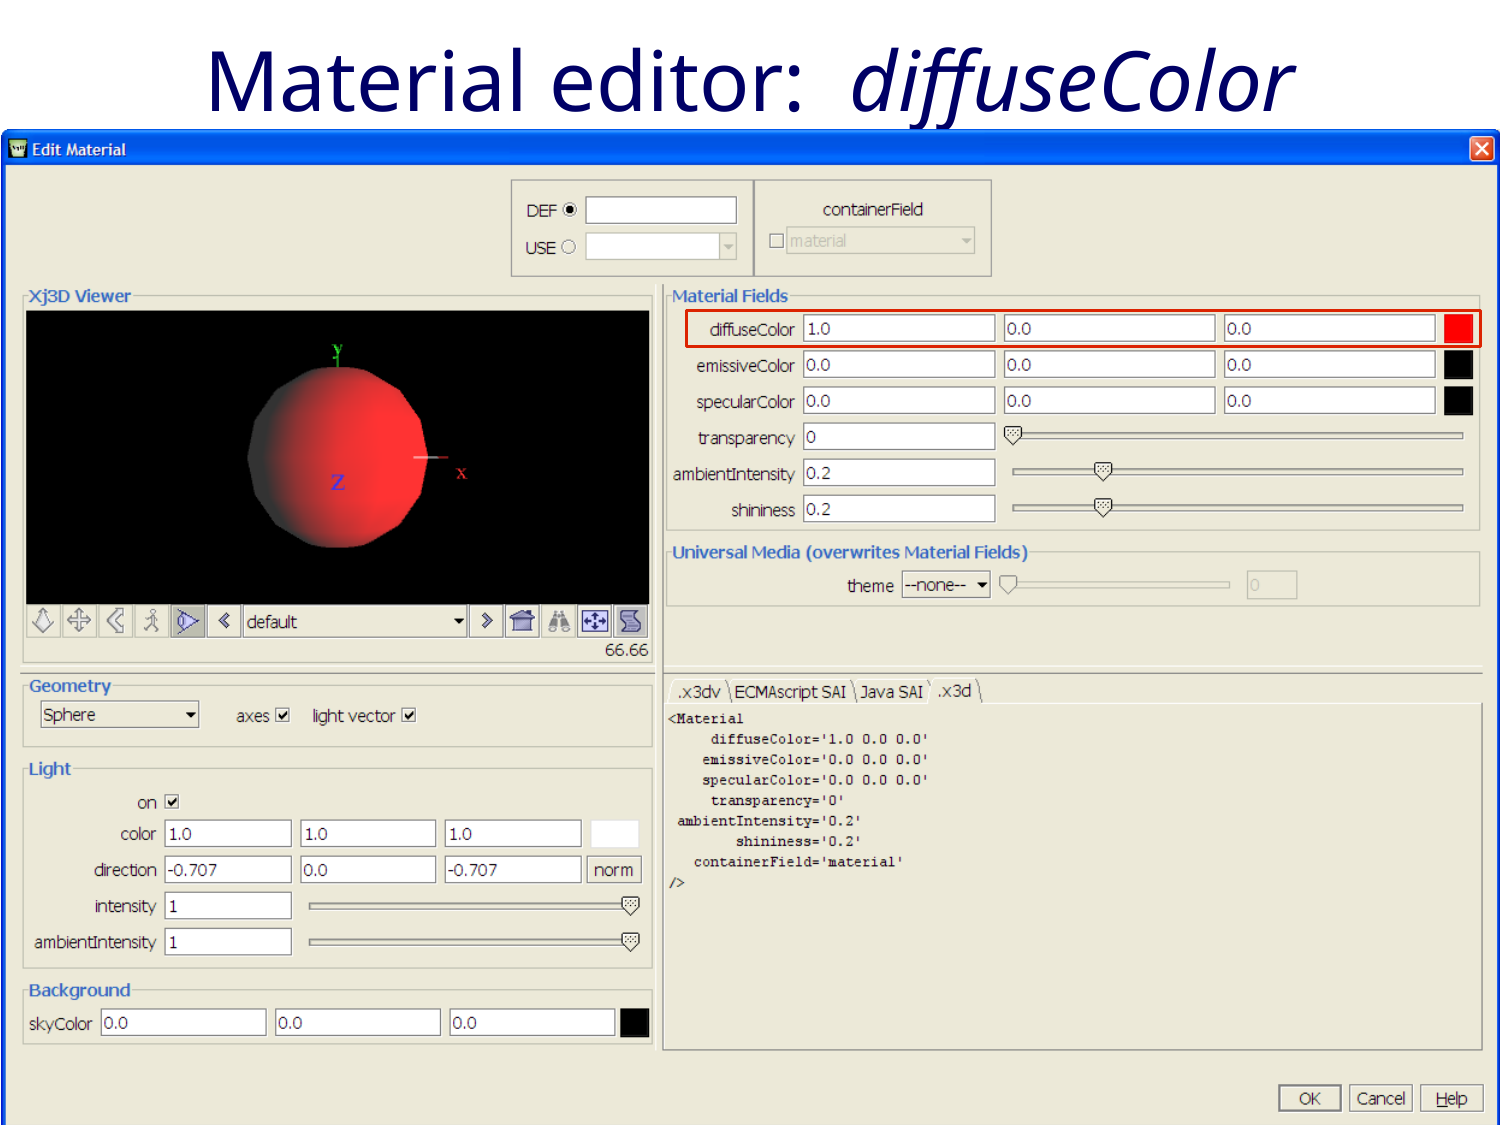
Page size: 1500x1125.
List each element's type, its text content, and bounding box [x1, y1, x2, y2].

picture [1, 129, 1500, 1125]
title Material editor: diffuseColor [112, 15, 1388, 129]
